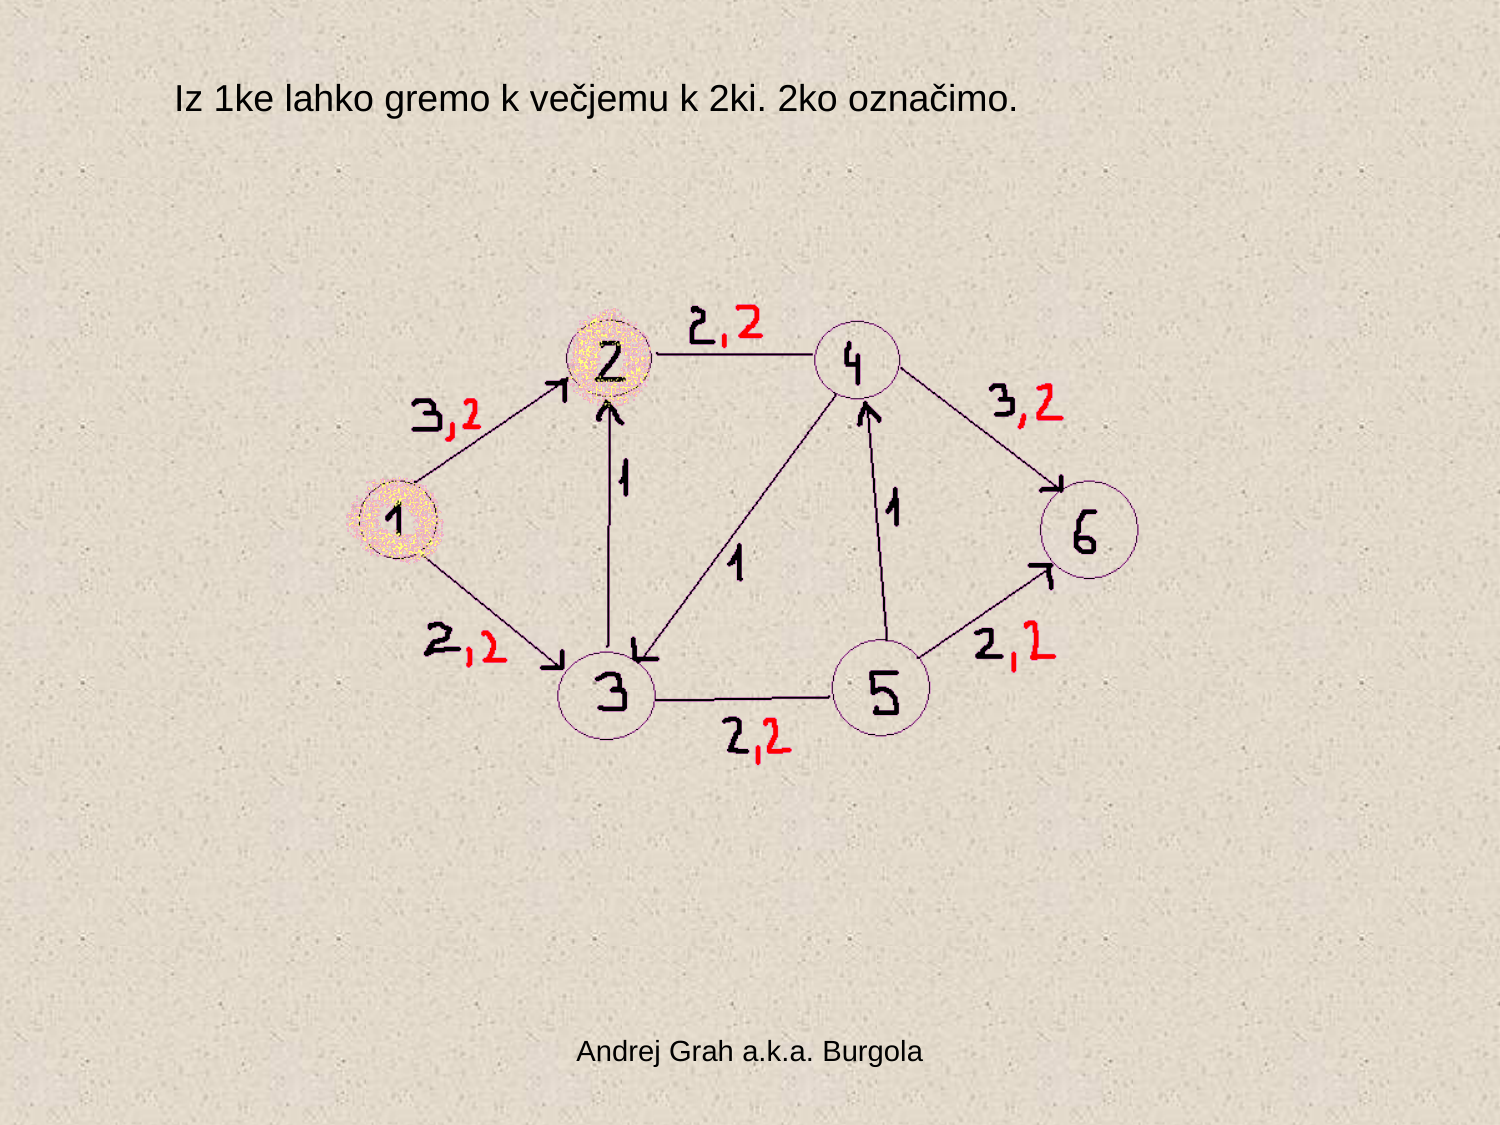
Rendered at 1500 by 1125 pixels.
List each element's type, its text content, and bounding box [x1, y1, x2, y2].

text_box Andrej Grah a.k.a. Burgola [512, 1024, 988, 1103]
text_box Iz 1ke lahko gremo k večjemu k 2ki. 2ko označimo. [159, 66, 1247, 127]
picture [0, 0, 1500, 1125]
